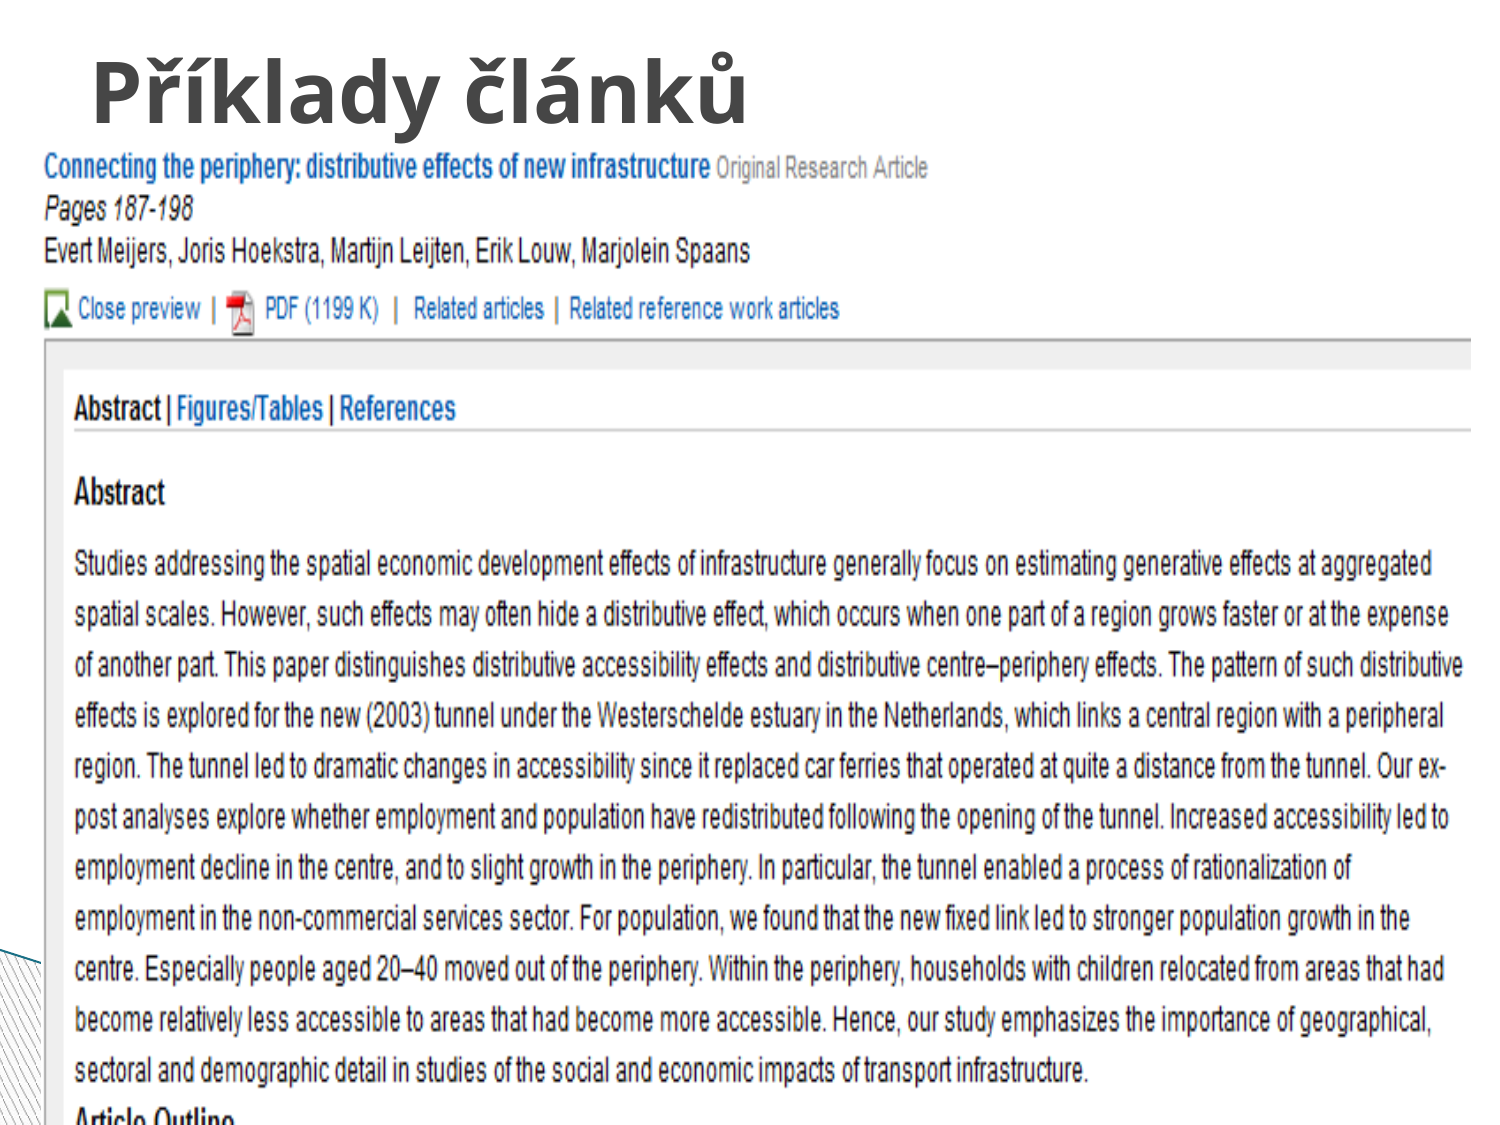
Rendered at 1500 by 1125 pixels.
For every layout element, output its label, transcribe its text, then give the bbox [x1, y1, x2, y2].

picture [0, 148, 1471, 1125]
title Příklady článků [75, 30, 1425, 138]
